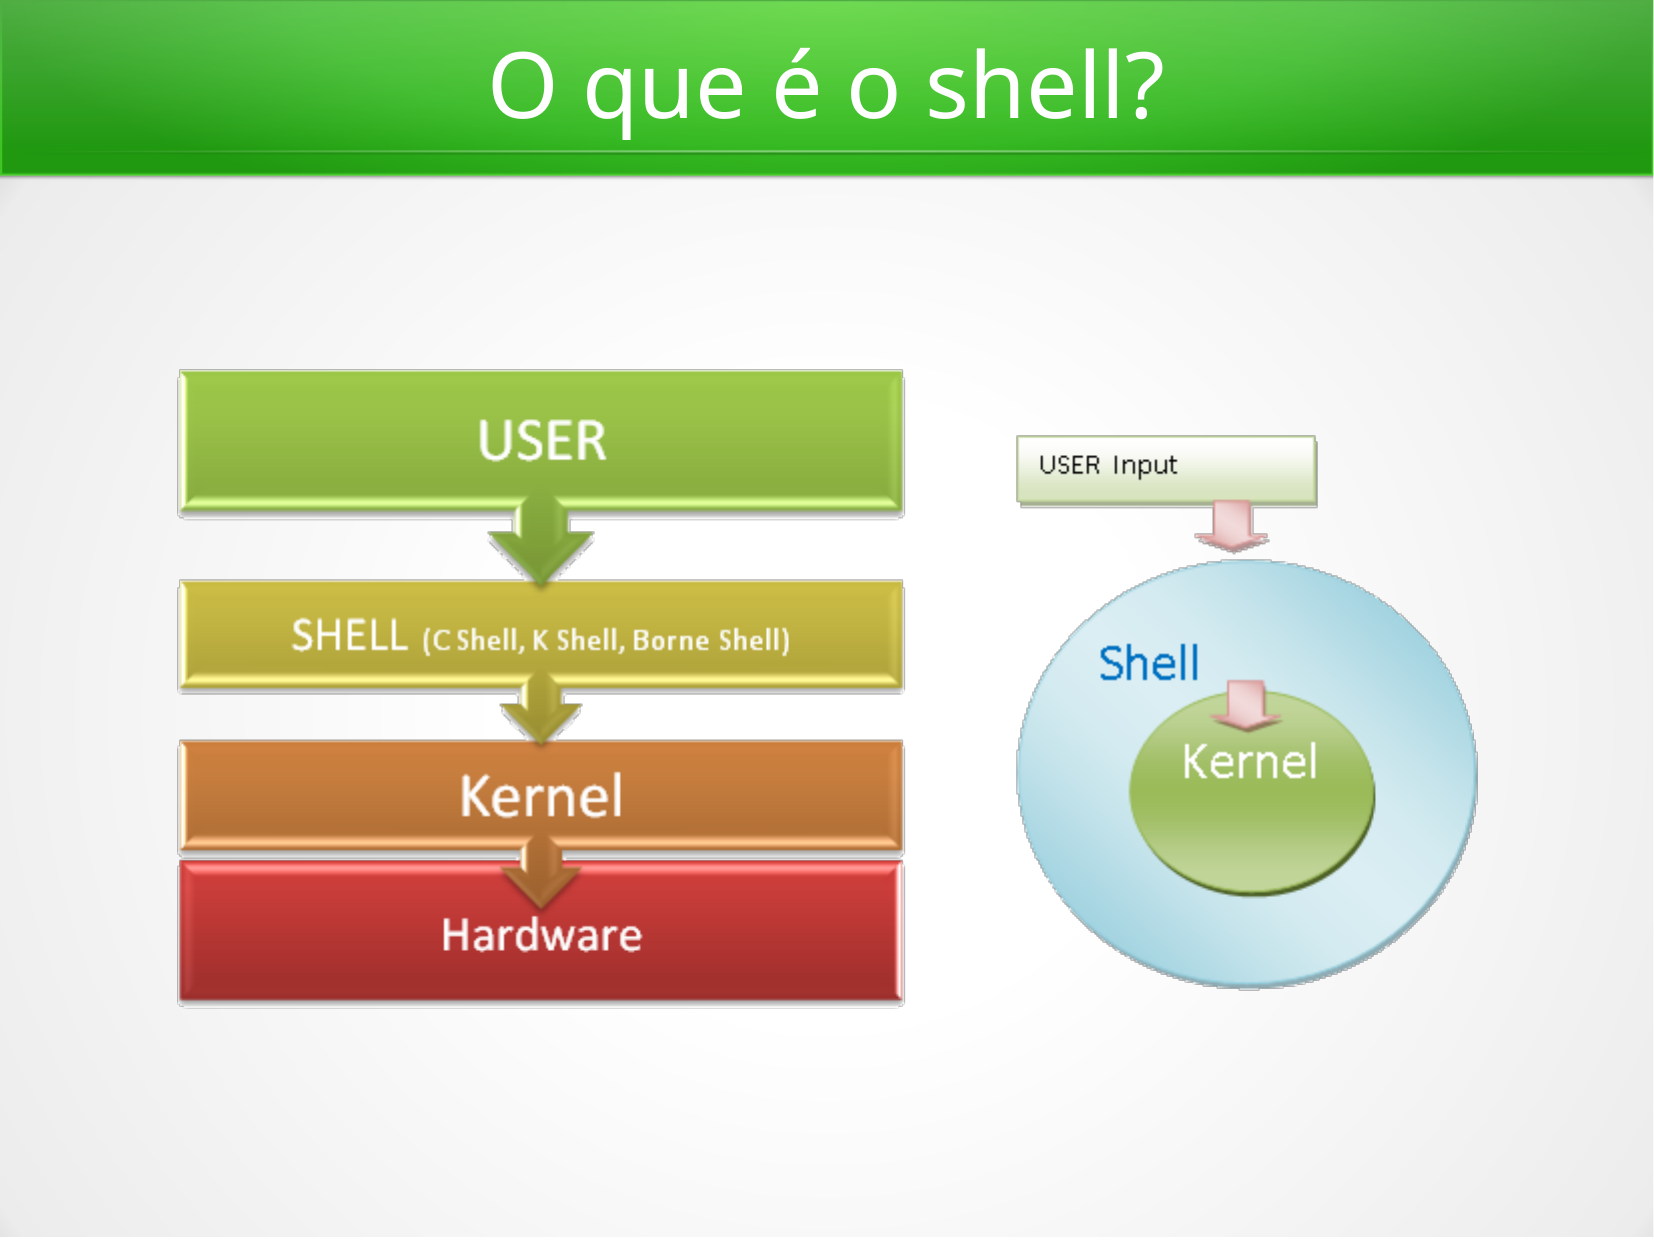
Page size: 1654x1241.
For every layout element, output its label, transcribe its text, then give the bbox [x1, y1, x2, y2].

picture [0, 0, 1654, 1237]
title O que é o shell? [82, 11, 1571, 154]
